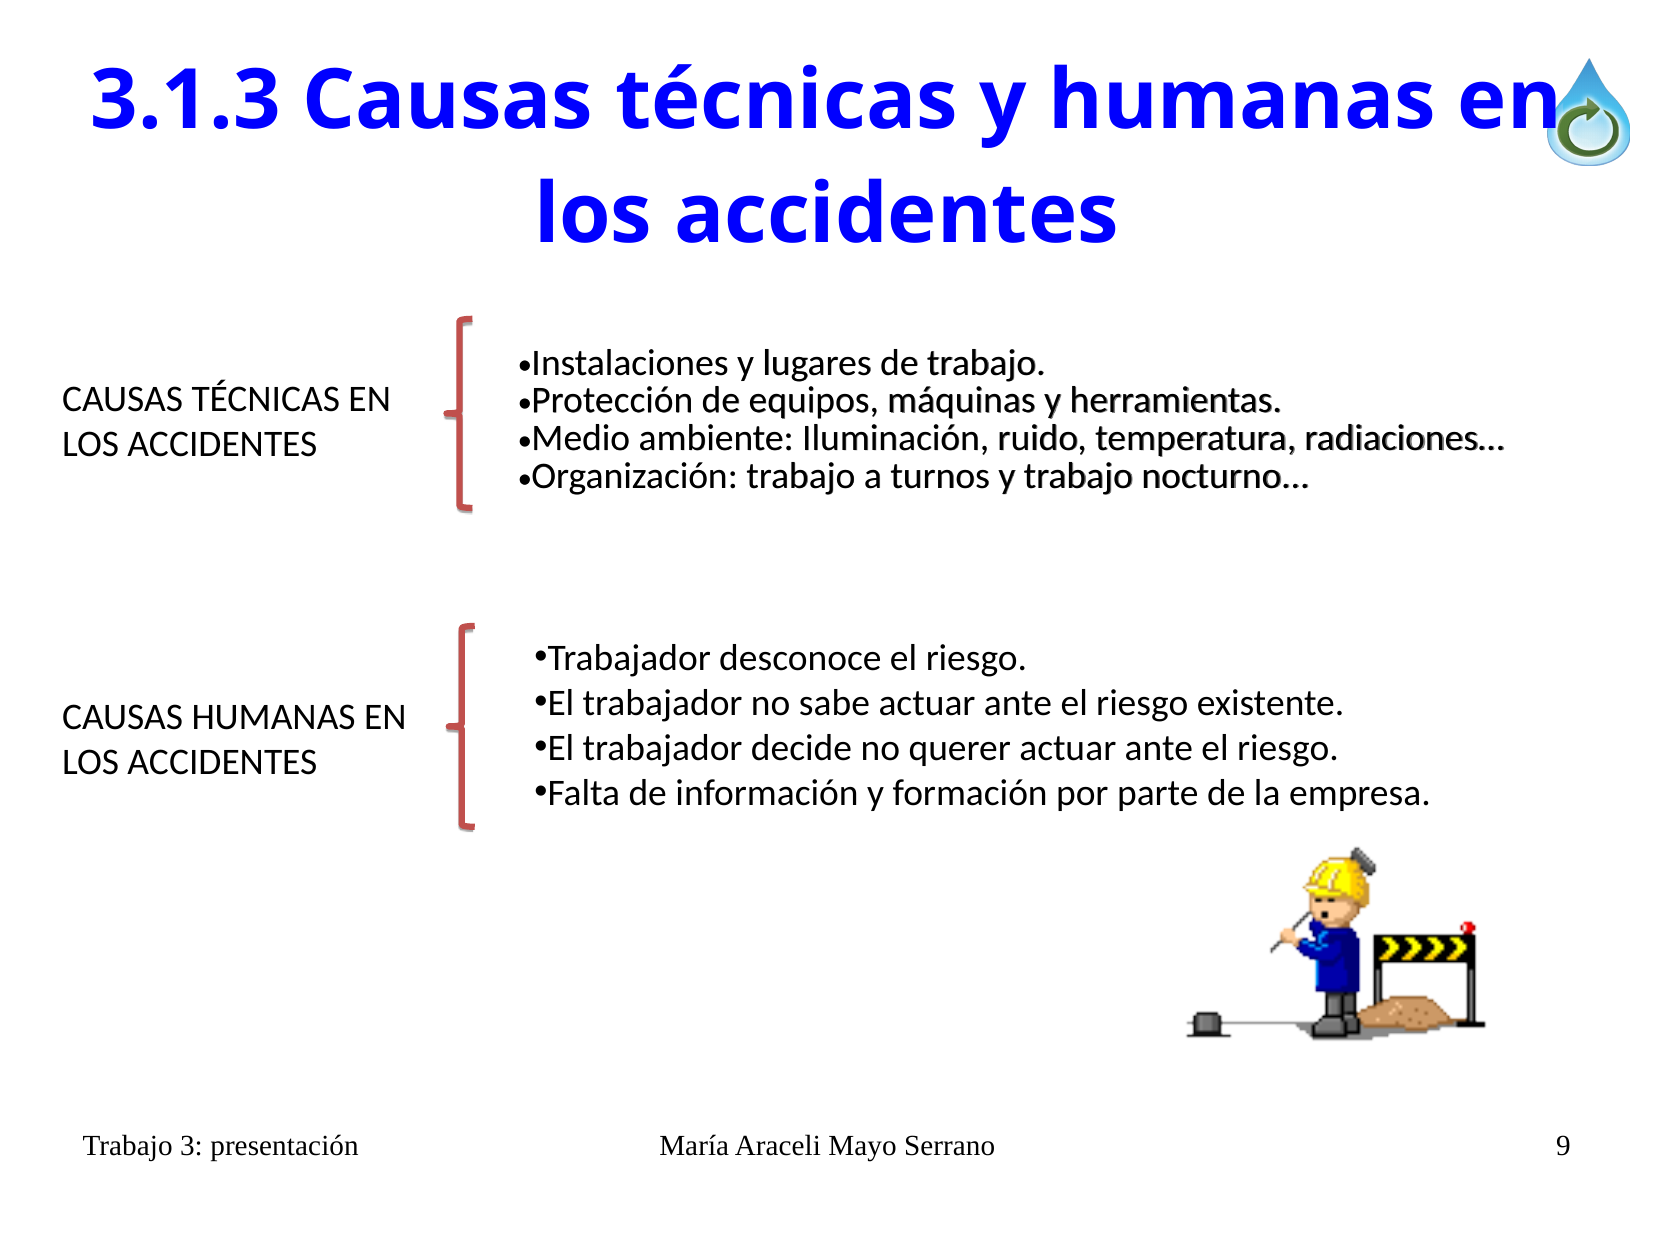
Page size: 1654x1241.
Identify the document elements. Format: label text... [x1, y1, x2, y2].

text_box Instalaciones y lugares de trabajo. Protección de equipos, máquinas y herramientas. Medio ambiente: Iluminación, ruido, temperatura, radiaciones… Organización: trabajo a turnos y trabajo nocturno... [503, 339, 1533, 576]
text_box CAUSAS HUMANAS EN LOS ACCIDENTES [47, 684, 438, 790]
title 3.1.3 Causas técnicas y humanas en los accidentes [82, 49, 1571, 257]
text_box Trabajador desconoce el riesgo. El trabajador no sabe actuar ante el riesgo existente. El trabajador decide no querer actuar ante el riesgo. Falta de información y formación por parte de la empresa. [519, 625, 1458, 821]
text_box CAUSAS TÉCNICAS EN LOS ACCIDENTES [47, 366, 438, 471]
picture [1571, 58, 1630, 166]
picture [1181, 832, 1490, 1045]
